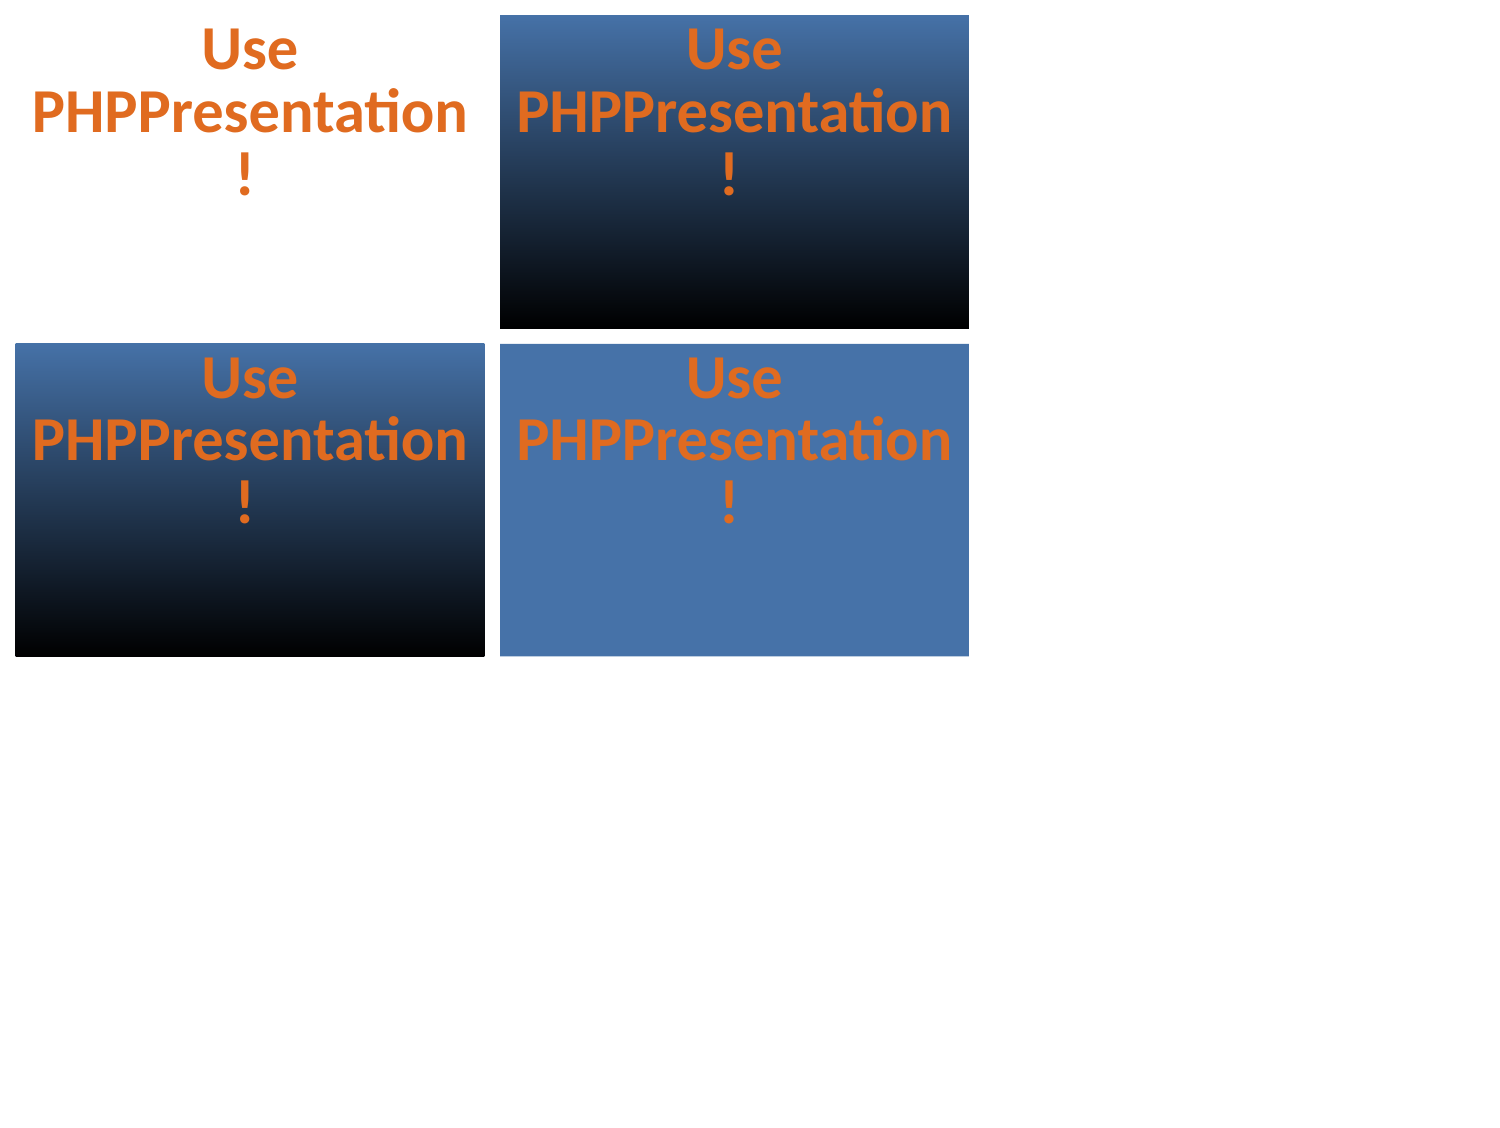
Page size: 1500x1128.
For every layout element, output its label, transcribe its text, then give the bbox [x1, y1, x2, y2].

text_box Use PHPPresentation! [500, 15, 969, 329]
text_box Use PHPPresentation! [15, 15, 485, 329]
text_box Use PHPPresentation! [500, 343, 969, 657]
text_box Use PHPPresentation! [15, 343, 485, 657]
